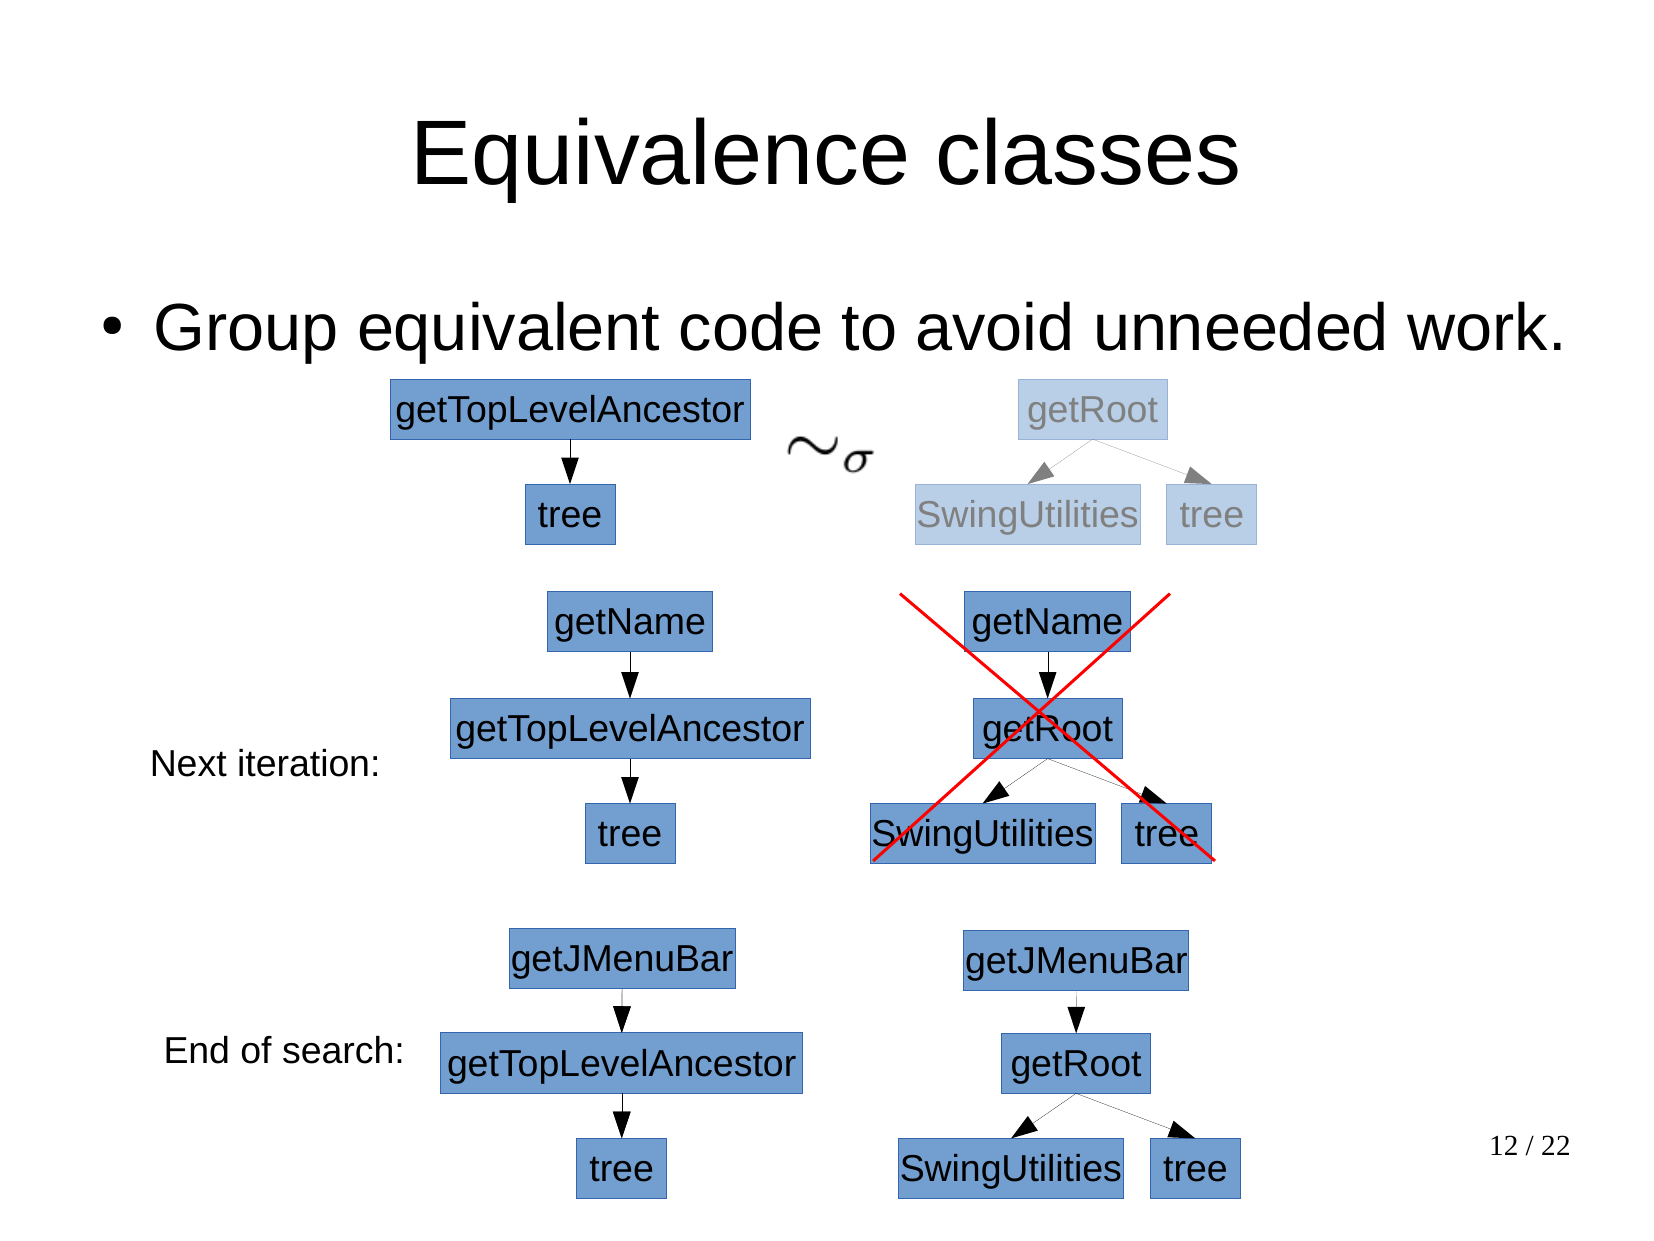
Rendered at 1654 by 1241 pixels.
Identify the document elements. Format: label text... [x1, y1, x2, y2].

text_box getRoot [1027, 698, 1050, 708]
text_box getRoot [1066, 723, 1077, 738]
text_box getRoot [990, 718, 1091, 759]
text_box getName [547, 591, 713, 652]
text_box tree [1121, 803, 1212, 864]
list Group equivalent code to avoid unneeded work. [82, 290, 1591, 1010]
title Equivalence classes [82, 49, 1571, 257]
text_box getName [1109, 632, 1131, 652]
text_box SwingUtilities [898, 1138, 1124, 1199]
text_box getRoot [987, 723, 997, 739]
text_box End of search: [148, 1022, 421, 1080]
text_box [900, 369, 1306, 565]
text_box getTopLevelAncestor [450, 698, 811, 759]
text_box getJMenuBar [509, 928, 736, 989]
text_box getJMenuBar [963, 930, 1189, 991]
text_box getRoot [1042, 698, 1123, 759]
text_box tree [1152, 803, 1212, 855]
text_box getRoot [973, 698, 1036, 759]
text_box getTopLevelAncestor [440, 1032, 803, 1094]
text_box getName [964, 591, 1131, 652]
text_box getTopLevelAncestor [390, 379, 751, 440]
text_box tree [576, 1138, 667, 1199]
text_box SwingUtilities [870, 803, 1096, 864]
picture [778, 421, 882, 485]
text_box tree [1150, 1138, 1241, 1199]
text_box tree [525, 484, 616, 545]
text_box Next iteration: [135, 735, 396, 792]
text_box tree [585, 803, 676, 864]
text_box getRoot [1001, 1033, 1151, 1094]
